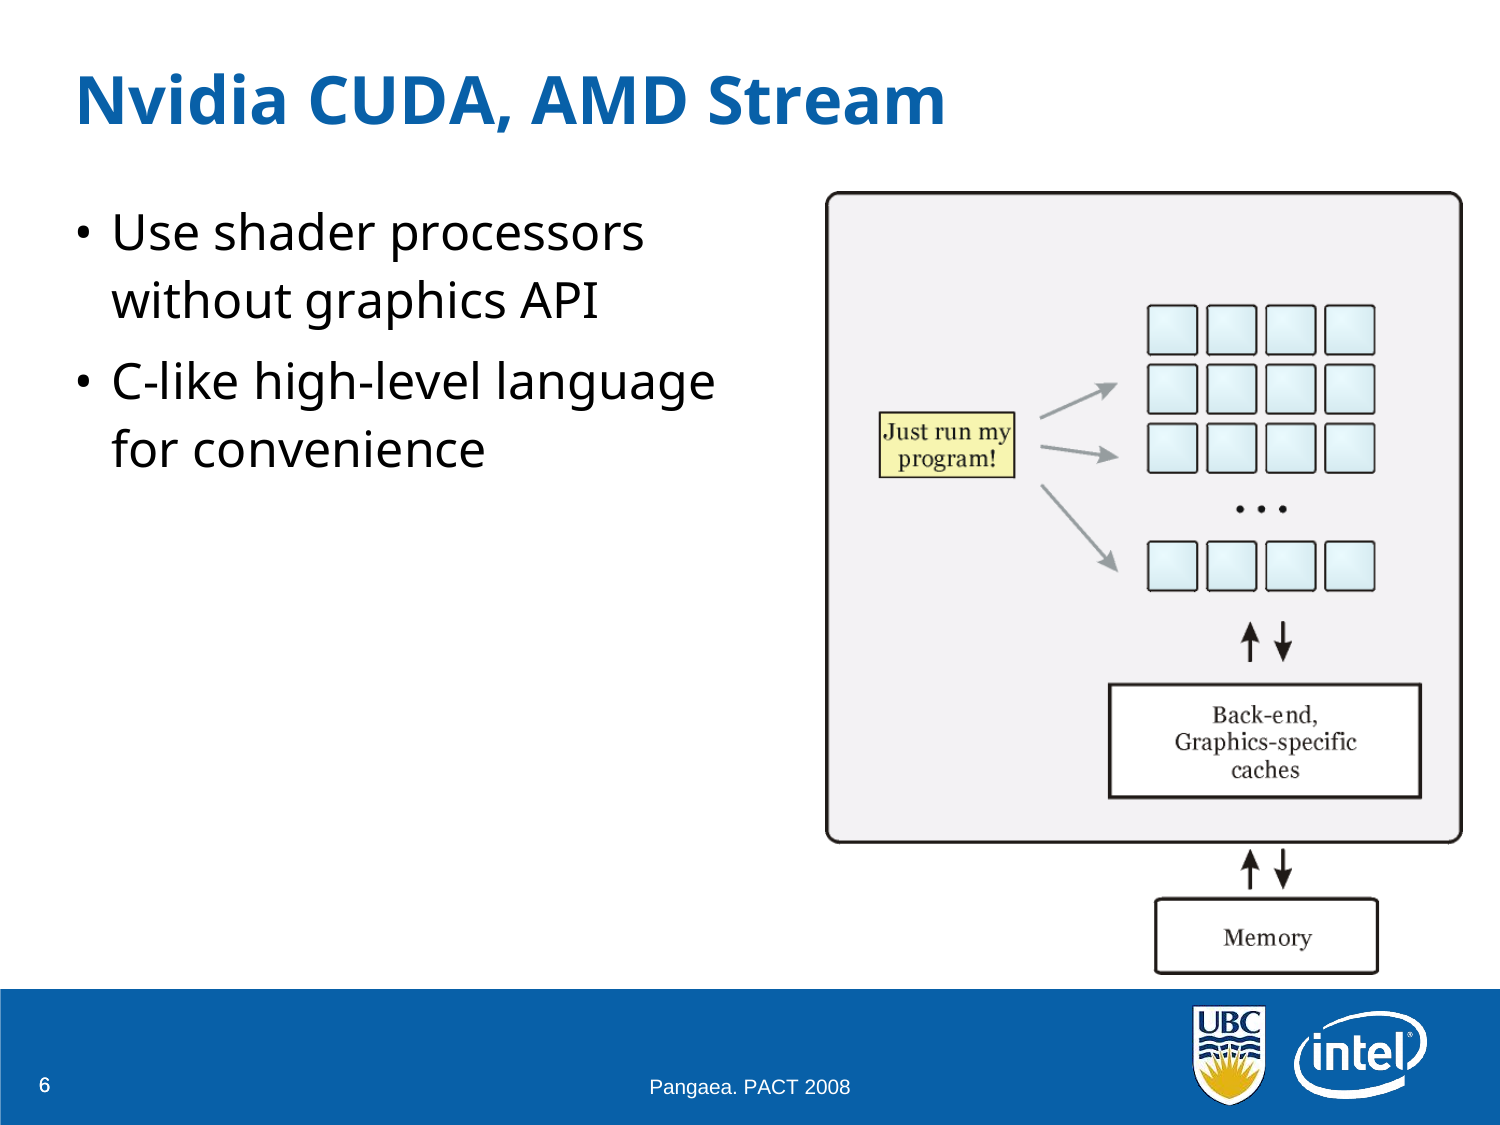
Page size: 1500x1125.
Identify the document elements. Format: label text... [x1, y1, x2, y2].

list Use shader processors without graphics API C-like high-level language for convenience [74, 197, 788, 992]
picture [825, 191, 1463, 976]
picture [1294, 1011, 1427, 1099]
picture [1192, 1005, 1266, 1106]
title Nvidia CUDA, AMD Stream [74, 25, 1427, 172]
